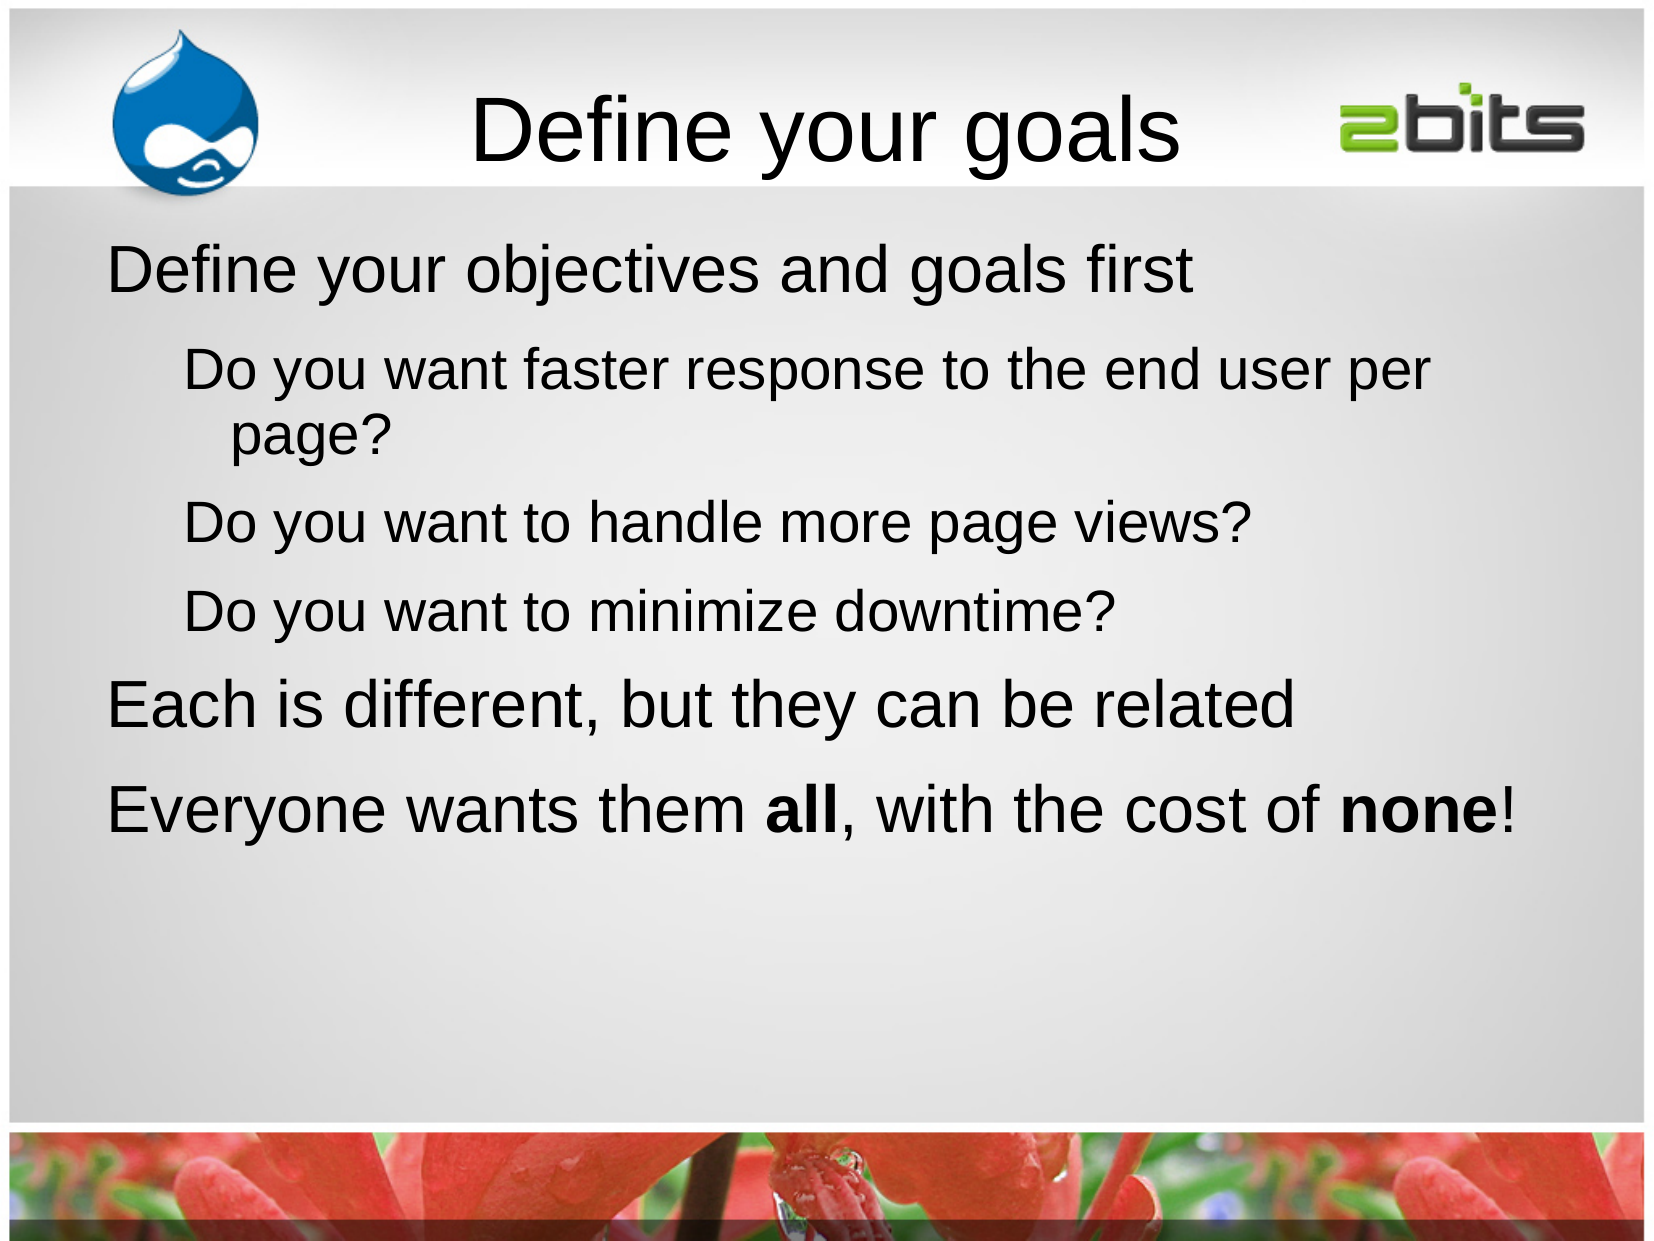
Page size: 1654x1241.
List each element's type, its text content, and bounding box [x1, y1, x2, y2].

picture [0, 0, 1654, 1241]
title Define your goals [82, 25, 1571, 233]
list Define your objectives and goals first Do you want faster response to the end user per page? Do you want to handle more page views? Do you want to minimize downtime? Each is different, but they can be related Everyone wants them all, with the cost of none! [88, 232, 1577, 1051]
